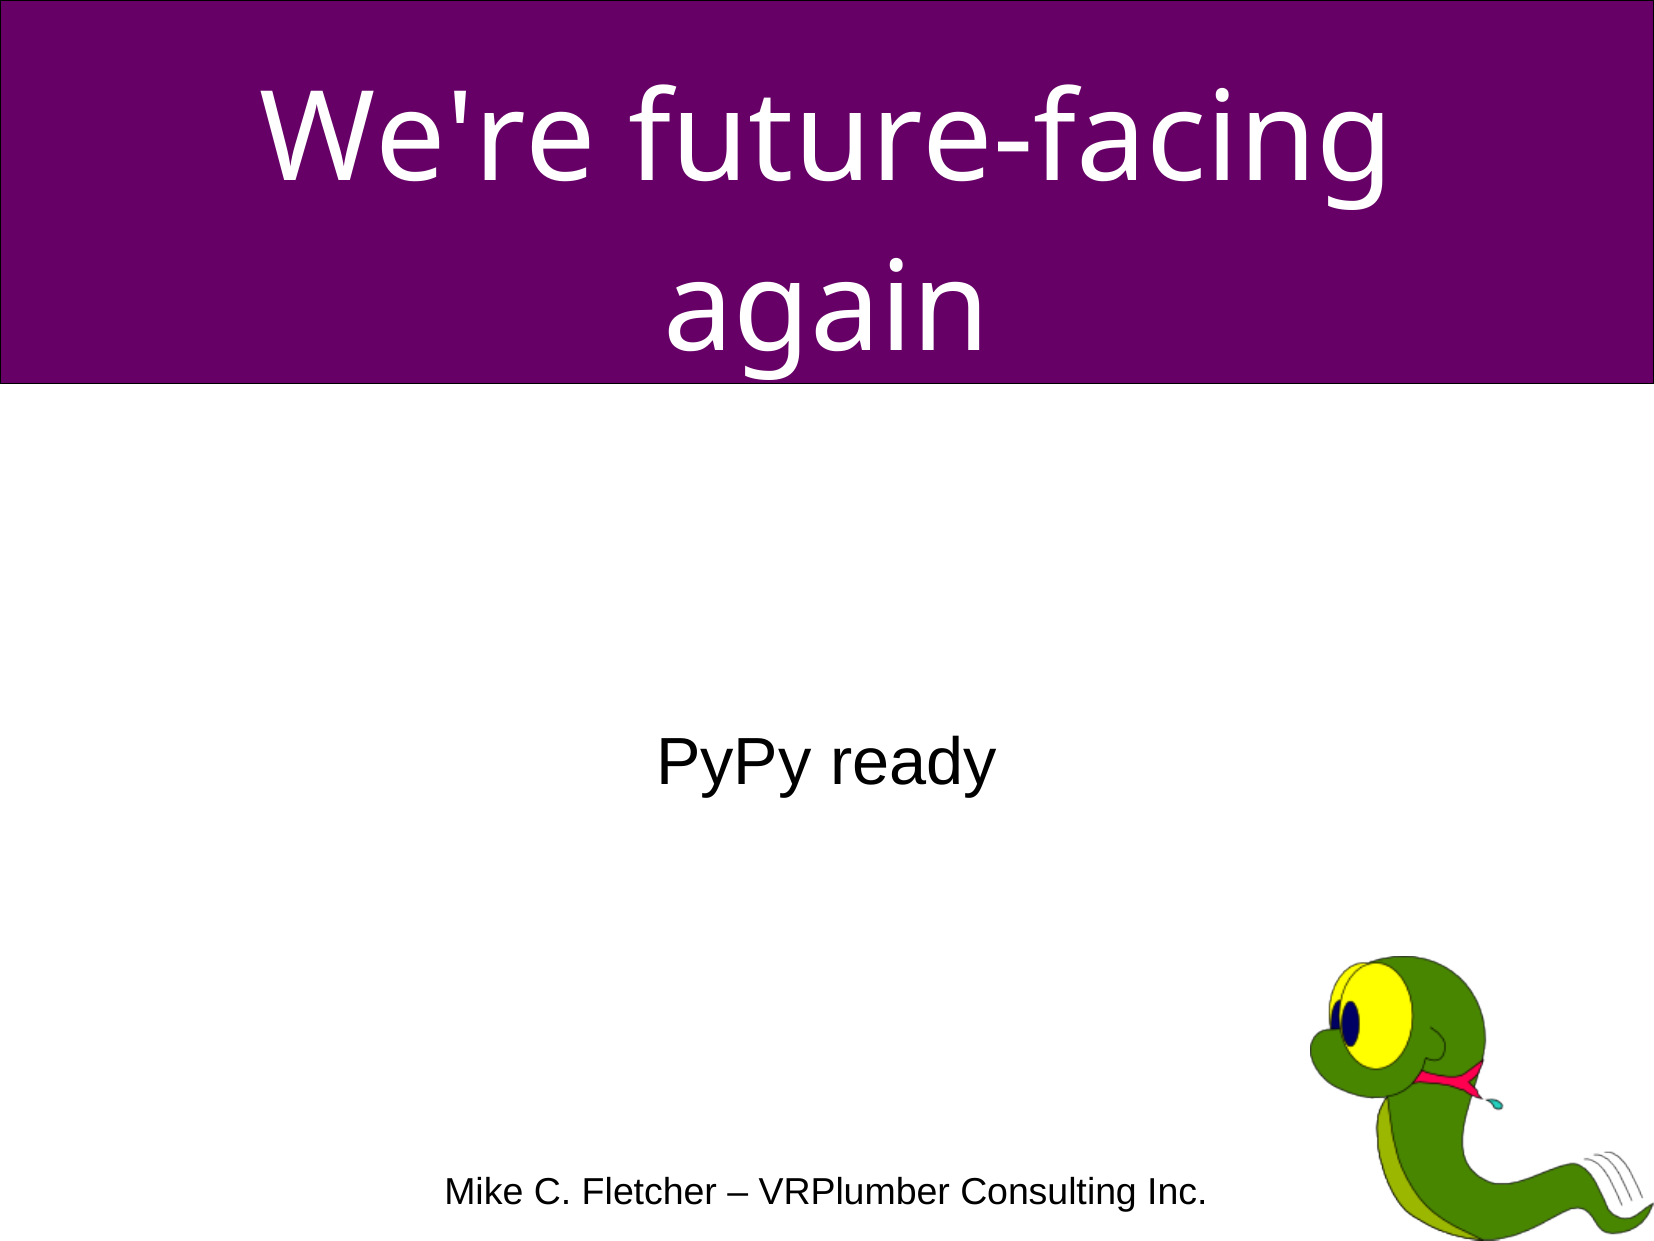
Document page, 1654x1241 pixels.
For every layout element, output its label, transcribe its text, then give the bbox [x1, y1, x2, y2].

title We're future-facing again [82, 56, 1571, 377]
subtitle PyPy ready [82, 420, 1571, 1102]
picture [1310, 956, 1654, 1241]
